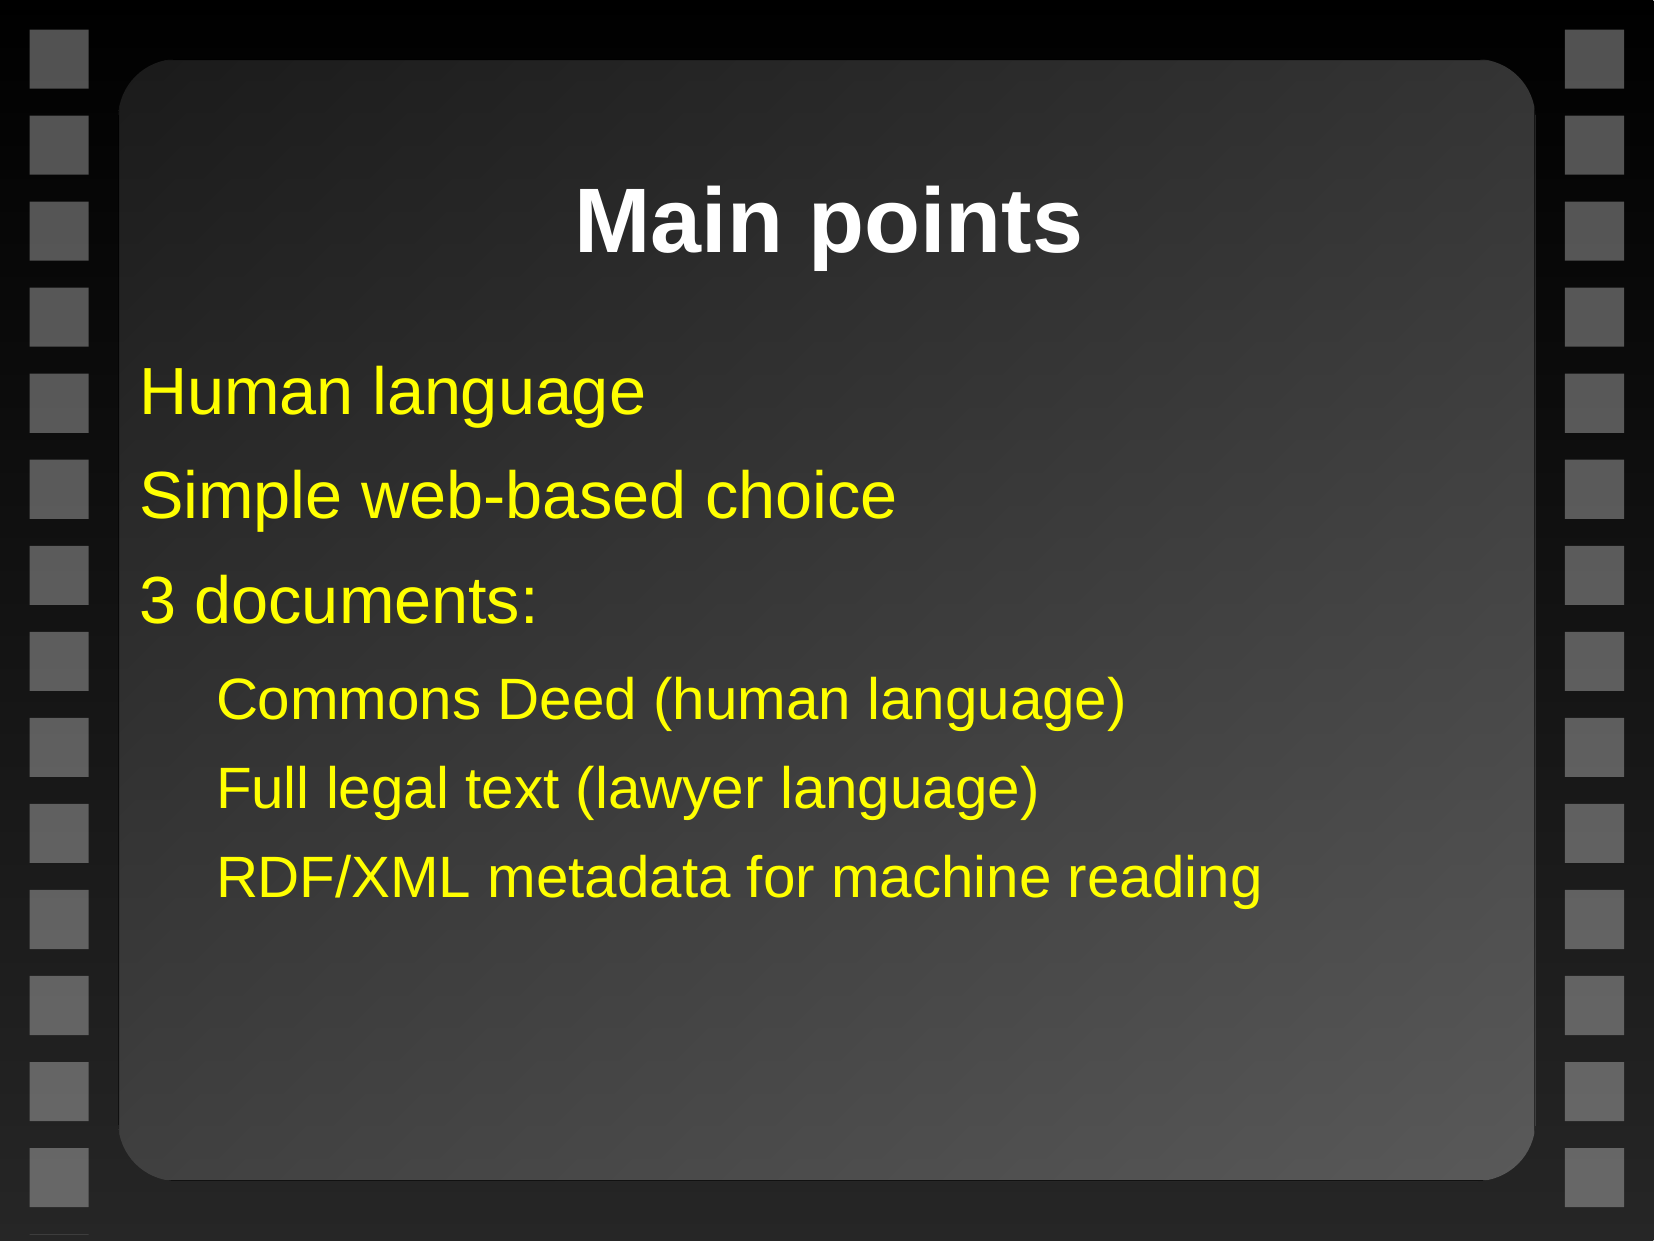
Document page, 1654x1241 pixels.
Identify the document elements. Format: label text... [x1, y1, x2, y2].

list Human language Simple web-based choice 3 documents: Commons Deed (human language) Full legal text (lawyer language) RDF/XML metadata for machine reading [121, 354, 1534, 1127]
title Main points [123, 117, 1536, 325]
